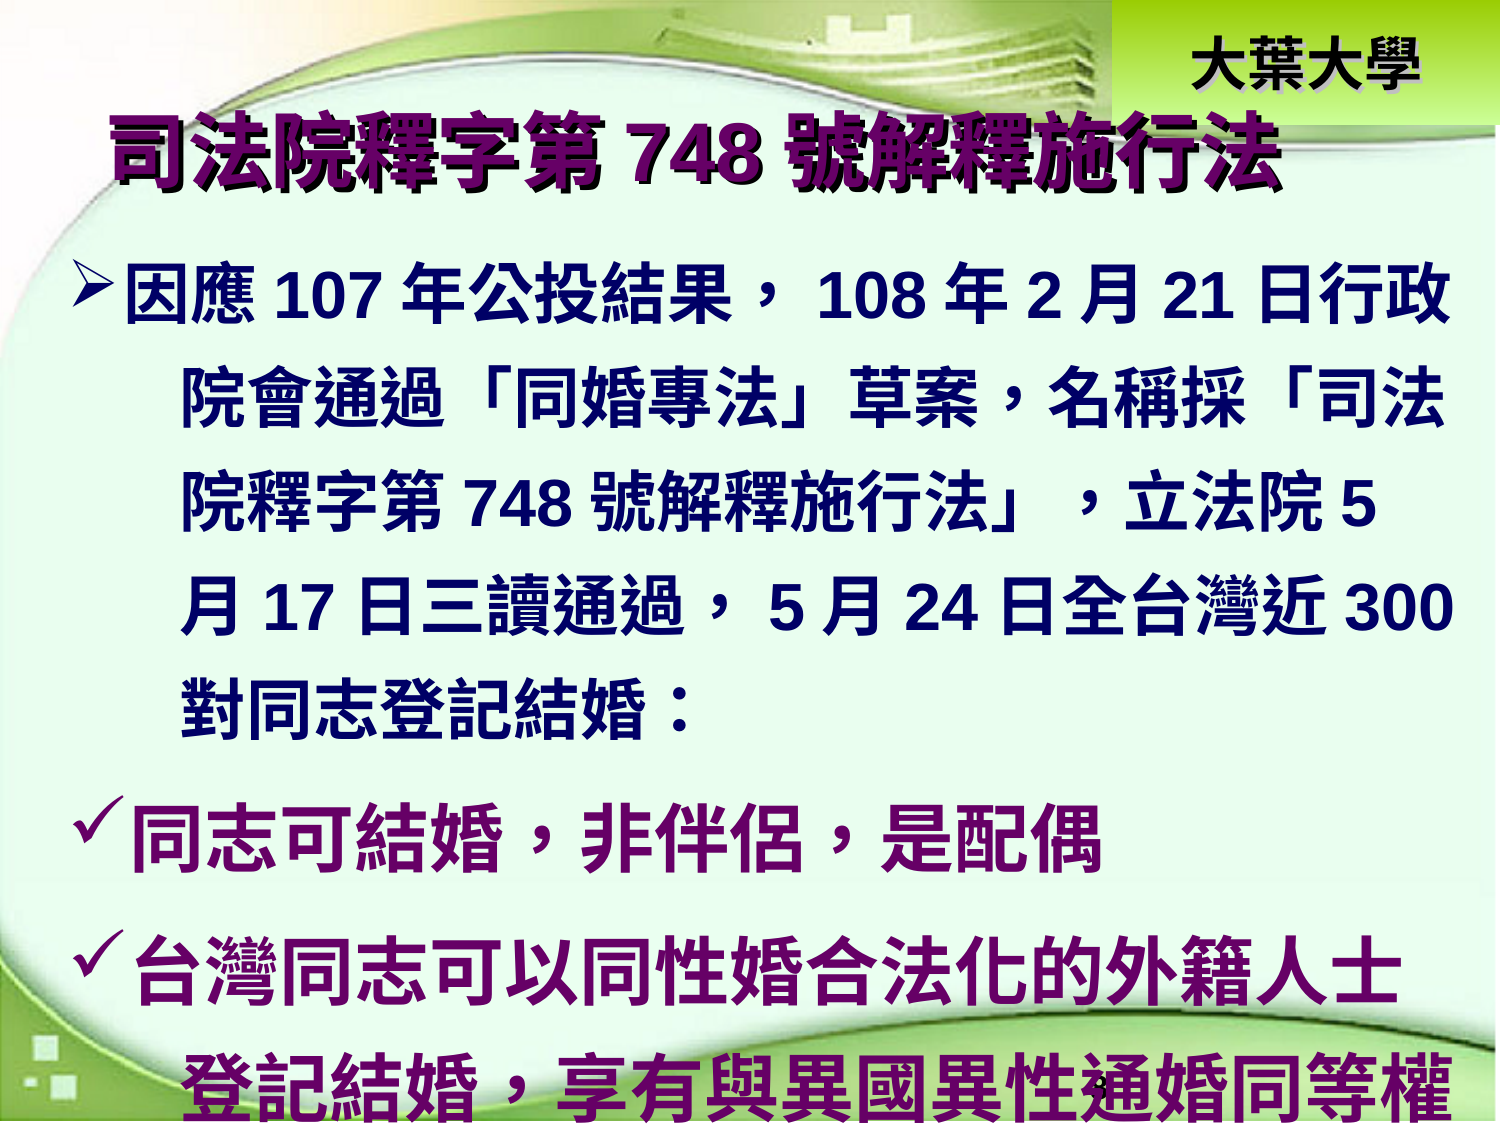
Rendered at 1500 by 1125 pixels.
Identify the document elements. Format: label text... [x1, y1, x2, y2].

text_box 司法院釋字第748號解釋施行法 [17, 90, 1368, 278]
text_box 因應107年公投結果，108年2月21日行政院會通過「同婚專法」草案，名稱採「司法院釋字第748號解釋施行法」，立法院5月17日三讀通過，5月24日全台灣近300對同志登記結婚： 同志可結婚，非伴侶，是配偶 台灣同志可以同性婚合法化的外籍人士登記結婚，享有與異國異性通婚同等權利 身份證有對方名字 [53, 220, 1471, 963]
